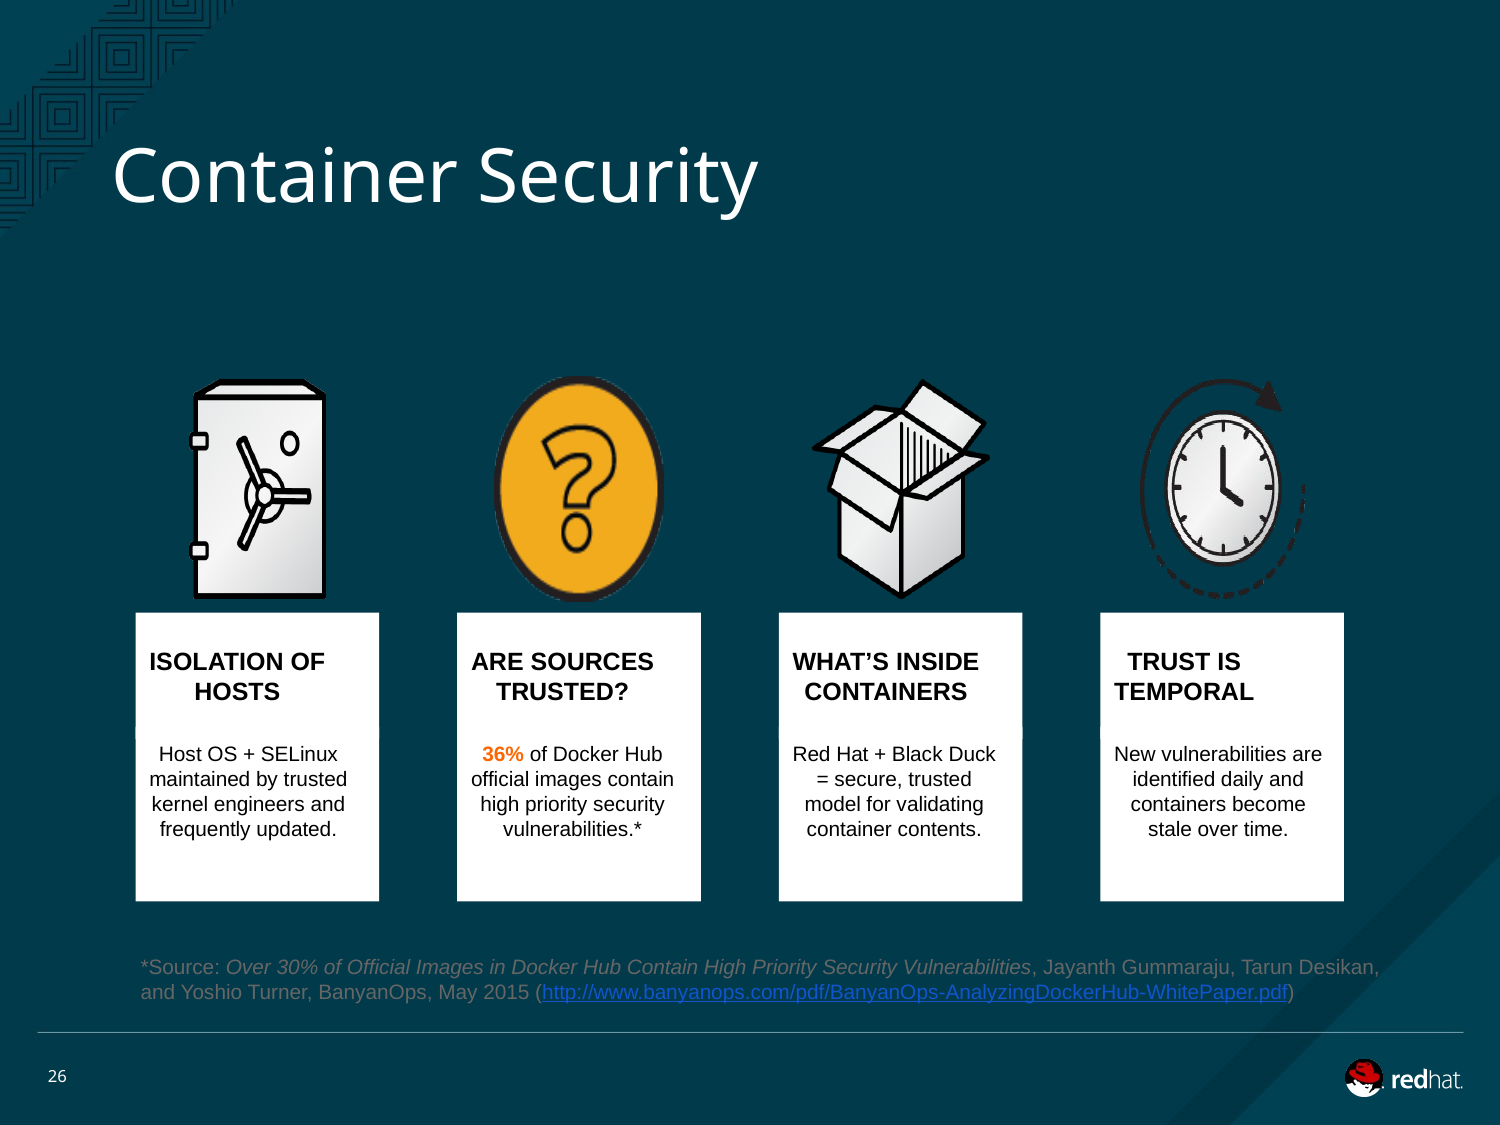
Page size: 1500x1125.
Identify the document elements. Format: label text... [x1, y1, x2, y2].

picture [1288, 538, 1294, 550]
picture [1393, 1075, 1399, 1088]
picture [1224, 593, 1233, 598]
picture [1168, 569, 1176, 578]
list WHAT’S INSIDE CONTAINERS [778, 612, 1023, 726]
text_box ARE SOURCES TRUSTED? [457, 612, 701, 726]
picture [190, 380, 325, 598]
picture [1346, 1060, 1382, 1096]
text_box TRUST IS TEMPORAL [1100, 612, 1344, 740]
picture [1295, 519, 1301, 532]
picture [1401, 1075, 1412, 1088]
picture [1300, 500, 1304, 512]
picture [495, 377, 663, 601]
picture [1267, 569, 1274, 578]
picture [1180, 581, 1190, 588]
list New vulnerabilities are identified daily and containers become stale over time. [1100, 740, 1344, 902]
picture [1165, 411, 1281, 566]
picture [1279, 556, 1285, 566]
list Red Hat + Black Duck = secure, trusted model for validating container contents. [778, 726, 1023, 902]
picture [1254, 580, 1263, 588]
picture [1209, 593, 1219, 598]
title Container Security [111, 0, 1387, 225]
picture [813, 380, 989, 598]
picture [1415, 1069, 1426, 1088]
list Host OS + SELinux maintained by trusted kernel engineers and frequently updated. [135, 726, 380, 902]
picture [1157, 556, 1164, 566]
picture [1141, 380, 1280, 549]
picture [1239, 589, 1248, 595]
list 36% of Docker Hub official images contain high priority security vulnerabilities.* [457, 726, 701, 902]
text_box *Source: Over 30% of Official Images in Docker Hub Contain High Priority Security Vulnerabilities, Jayanth Gummaraju, Tarun Desikan, and Yoshio Turner, BanyanOps, May 2015 (http://www.banyanops.com/pdf/BanyanOps-AnalyzingDockerHub-WhitePaper.pdf) [135, 949, 1411, 1037]
text_box ISOLATION OF HOSTS [135, 612, 380, 726]
picture [1194, 589, 1203, 595]
